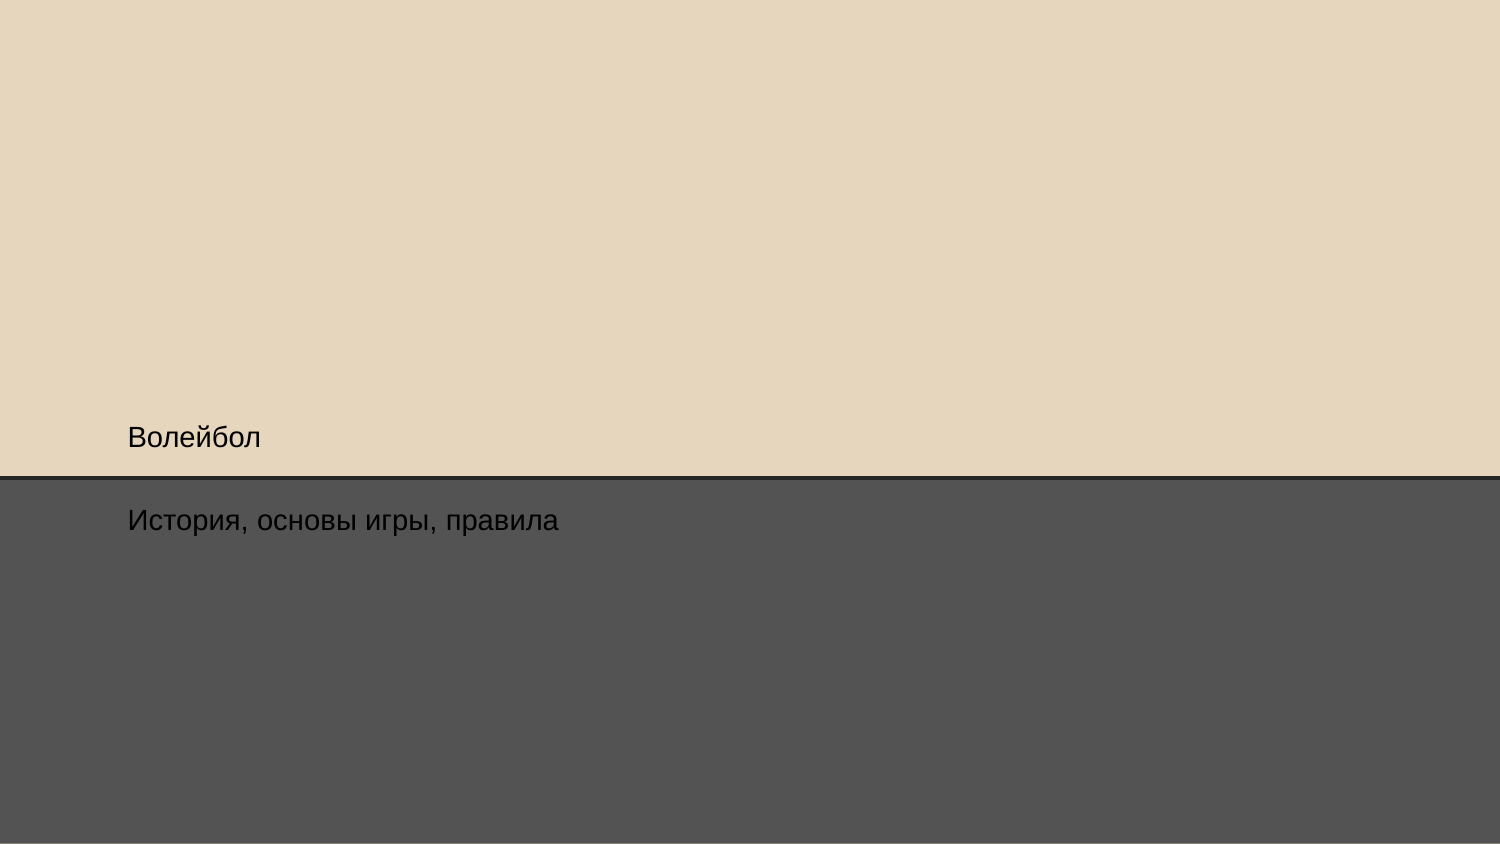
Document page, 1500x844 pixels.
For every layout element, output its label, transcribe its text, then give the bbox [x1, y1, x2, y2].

subtitle История, основы игры, правила [112, 486, 1388, 642]
title Волейбол [112, 265, 1388, 469]
